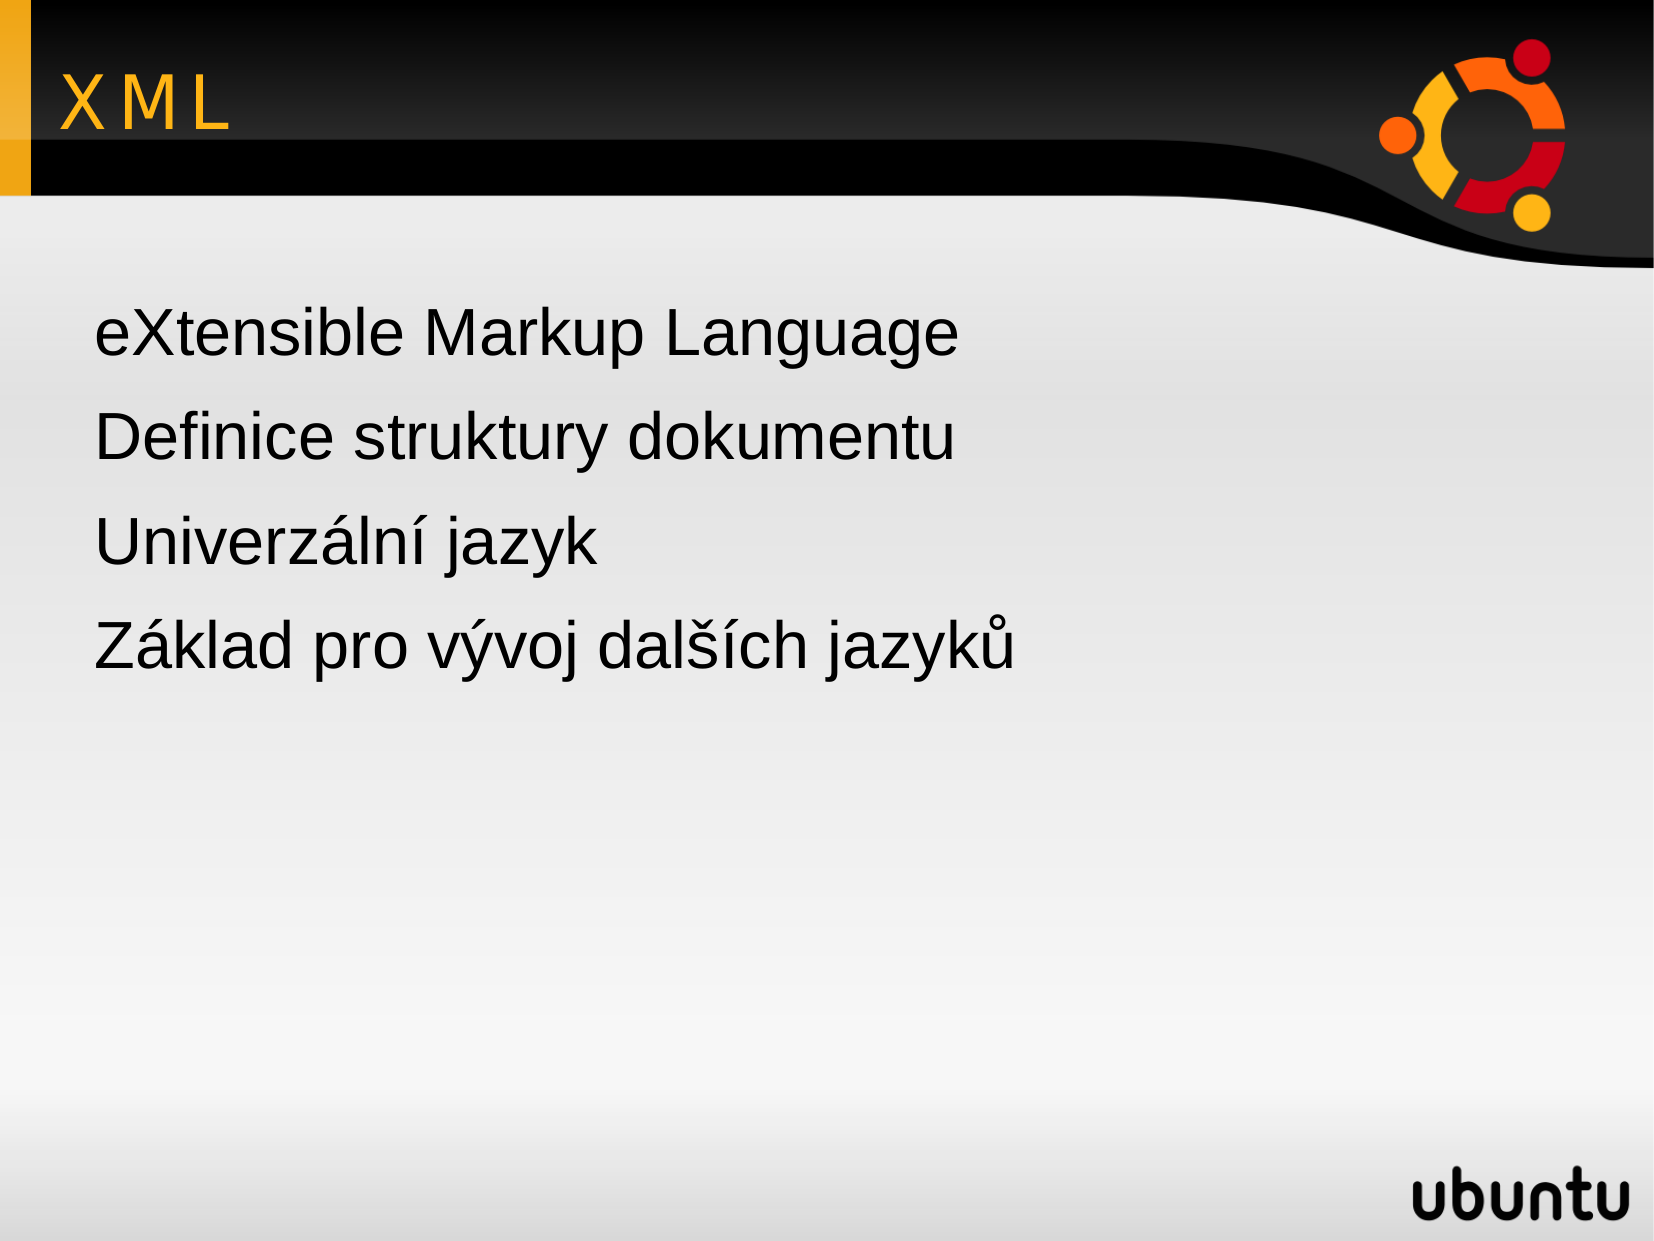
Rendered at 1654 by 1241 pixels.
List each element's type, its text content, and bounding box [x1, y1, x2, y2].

picture [0, 0, 1654, 1241]
list eXtensible Markup Language Definice struktury dokumentu Univerzální jazyk Základ pro vývoj dalších jazyků [76, 295, 1565, 1114]
title XML [59, 29, 1270, 178]
